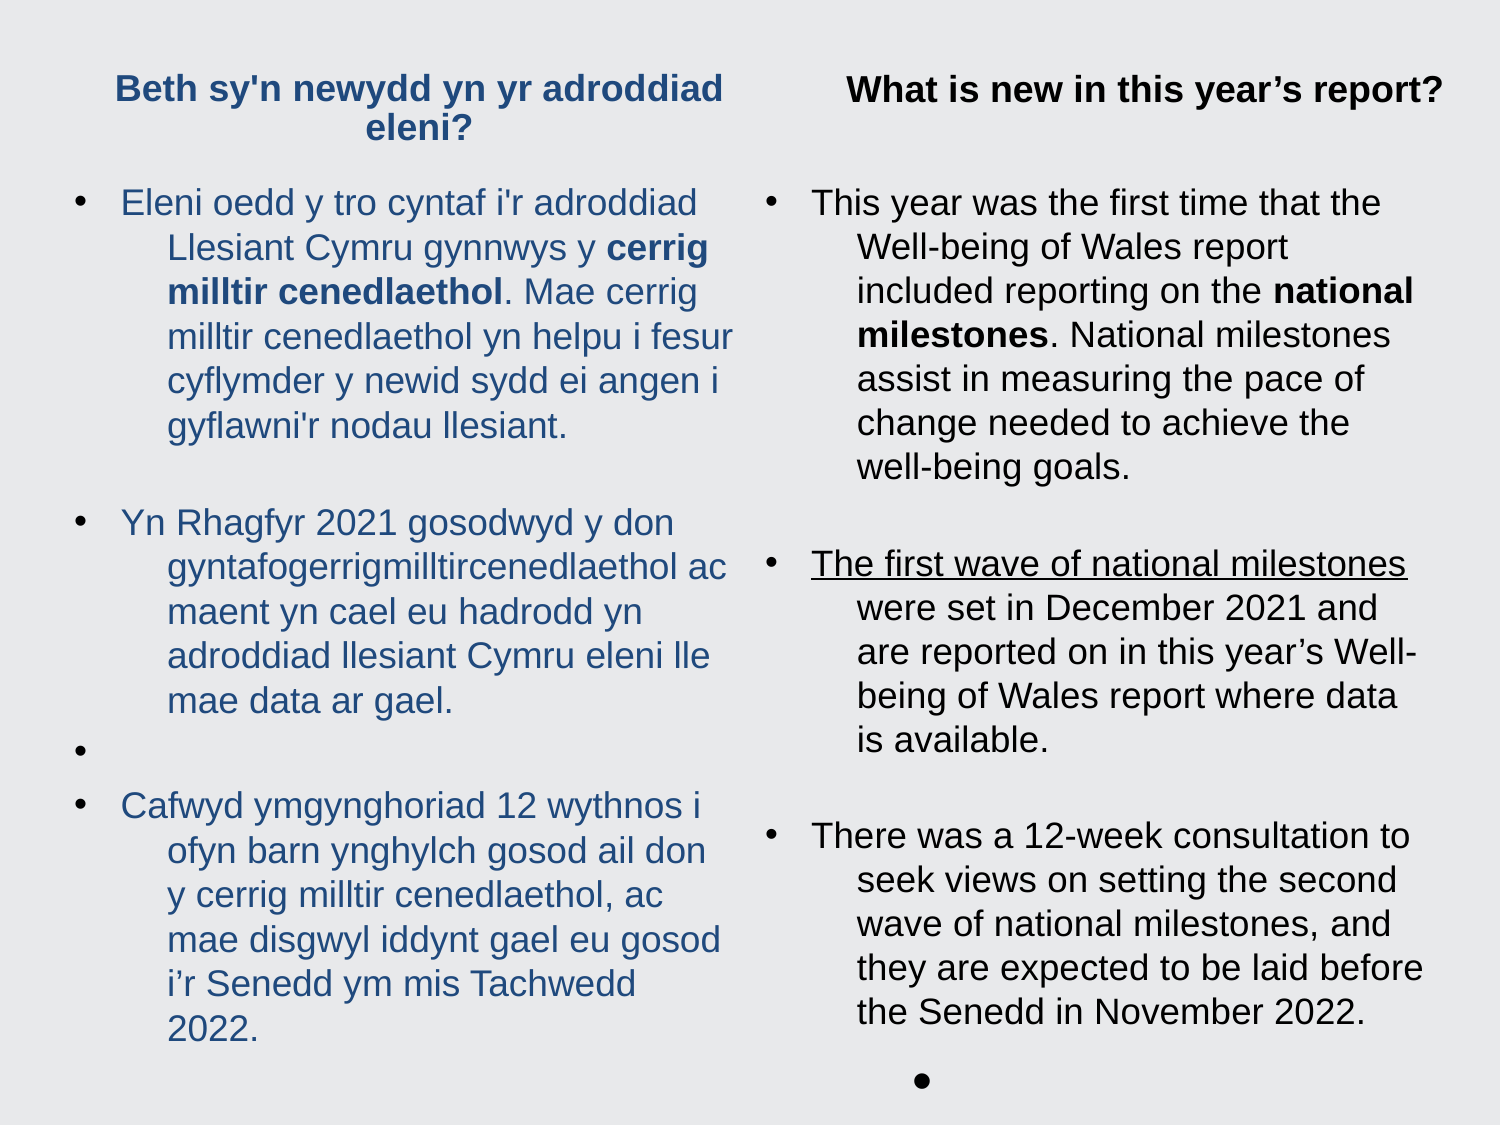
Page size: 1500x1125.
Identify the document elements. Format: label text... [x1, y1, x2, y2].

subtitle This year was the first time that the Well-being of Wales report included reporting on the national milestones. National milestones assist in measuring the pace of change needed to achieve the well-being goals. The first wave of national milestones were set in December 2021 and are reported on in this year’s Well-being of Wales report where data is available. There was a 12-week consultation to seek views on setting the second wave of national milestones, and they are expected to be laid before the Senedd in November 2022. [750, 171, 1440, 1075]
text_box Eleni oedd y tro cyntaf i'r adroddiad Llesiant Cymru gynnwys y cerrig milltir cenedlaethol. Mae cerrig milltir cenedlaethol yn helpu i fesur cyflymder y newid sydd ei angen i gyflawni'r nodau llesiant. Yn Rhagfyr 2021 gosodwyd y don gyntaf o gerrig milltir cenedlaethol ac maent yn cael eu hadrodd yn adroddiad llesiant Cymru eleni lle mae data ar gael. Cafwyd ymgynghoriad 12 wythnos i ofyn barn ynghylch gosod ail don y cerrig milltir cenedlaethol, ac mae disgwyl iddynt gael eu gosod i’r Senedd ym mis Tachwedd 2022. [59, 171, 750, 1059]
title What is new in this year’s report? [800, 1, 1491, 172]
text_box Beth sy'n newydd yn yr adroddiad eleni? [88, 1, 752, 172]
